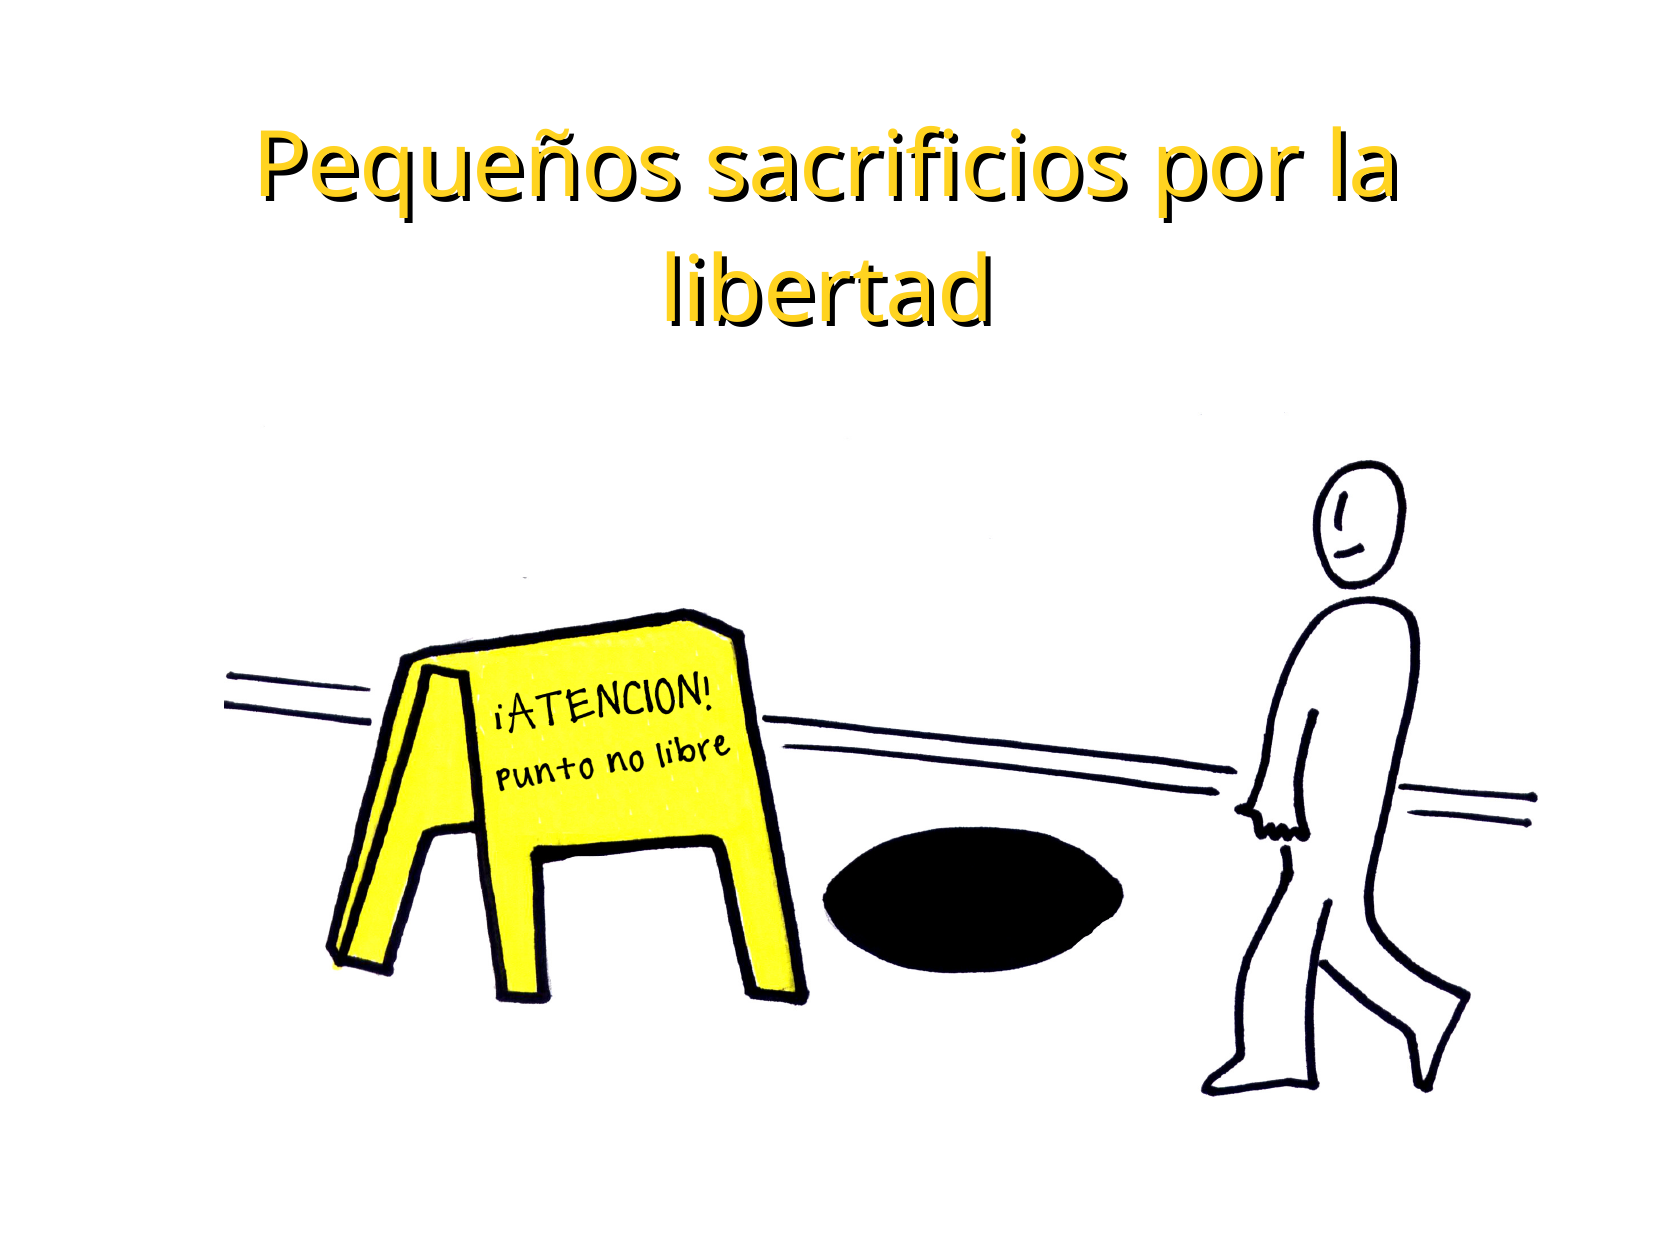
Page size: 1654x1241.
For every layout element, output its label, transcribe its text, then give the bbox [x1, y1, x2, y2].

picture [224, 366, 1555, 1116]
title Pequeños sacrificios por la libertad [82, 116, 1571, 331]
